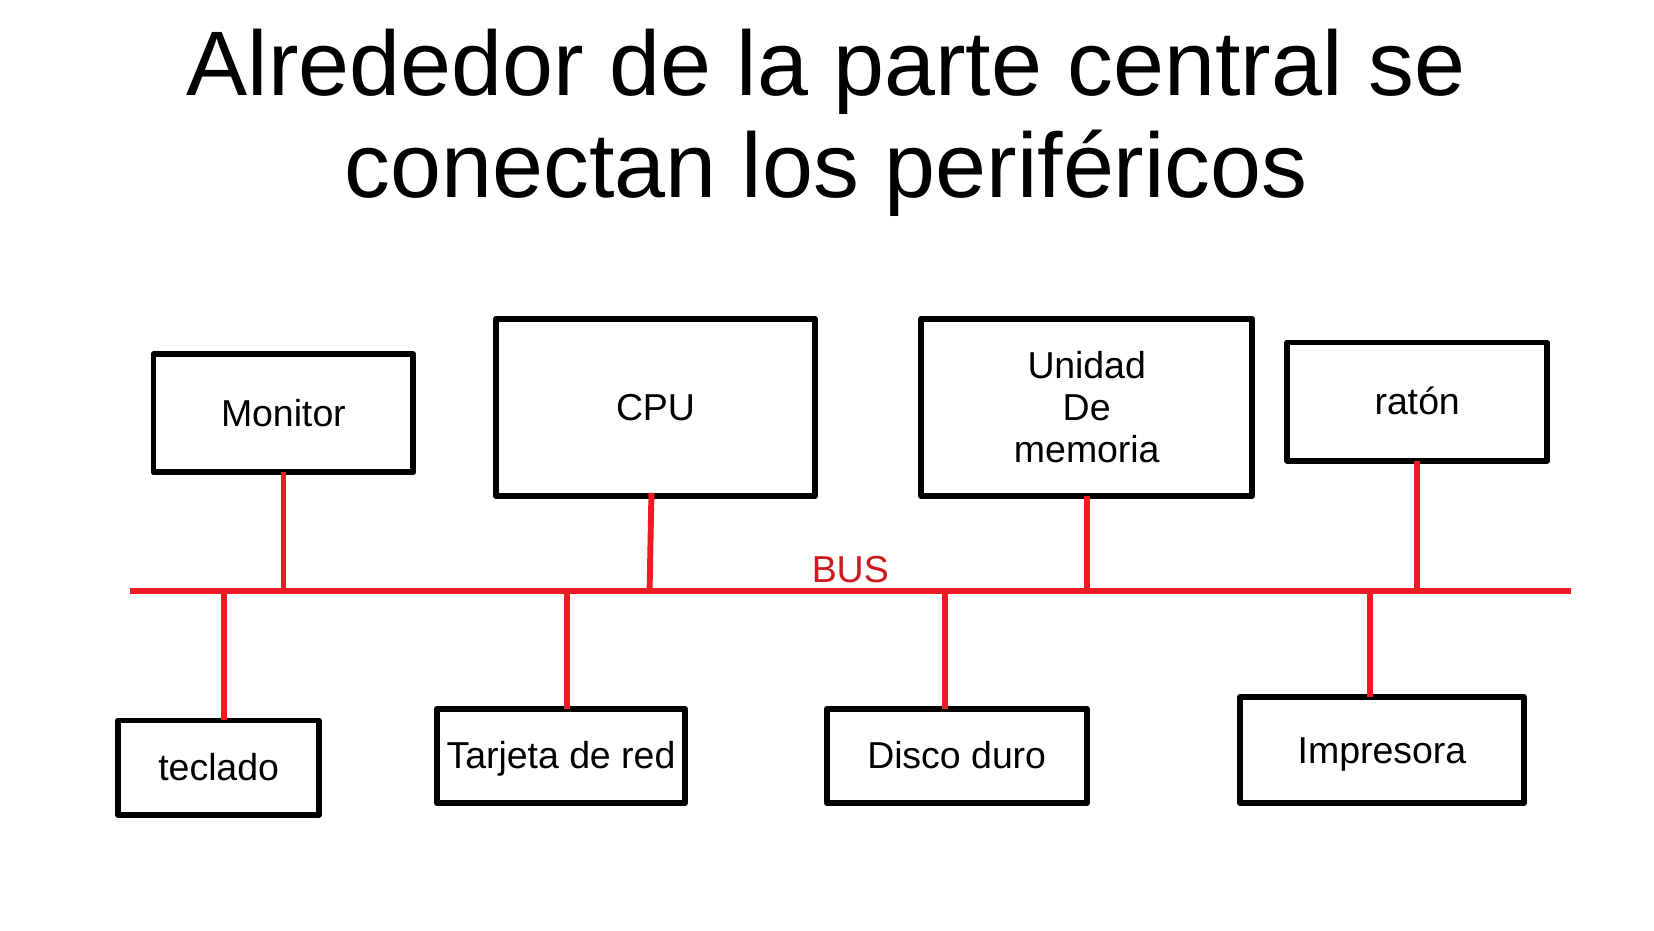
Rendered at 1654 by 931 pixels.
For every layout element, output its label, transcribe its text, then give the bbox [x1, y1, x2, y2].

title Alrededor de la parte central se conectan los periféricos [82, 12, 1571, 218]
text_box teclado [118, 720, 319, 815]
text_box CPU [496, 318, 815, 497]
text_box Tarjeta de red [437, 708, 686, 804]
text_box Unidad De memoria [921, 318, 1252, 497]
text_box Impresora [1240, 696, 1524, 804]
text_box ratón [1287, 342, 1548, 461]
text_box Disco duro [826, 708, 1087, 804]
text_box Monitor [153, 354, 414, 473]
